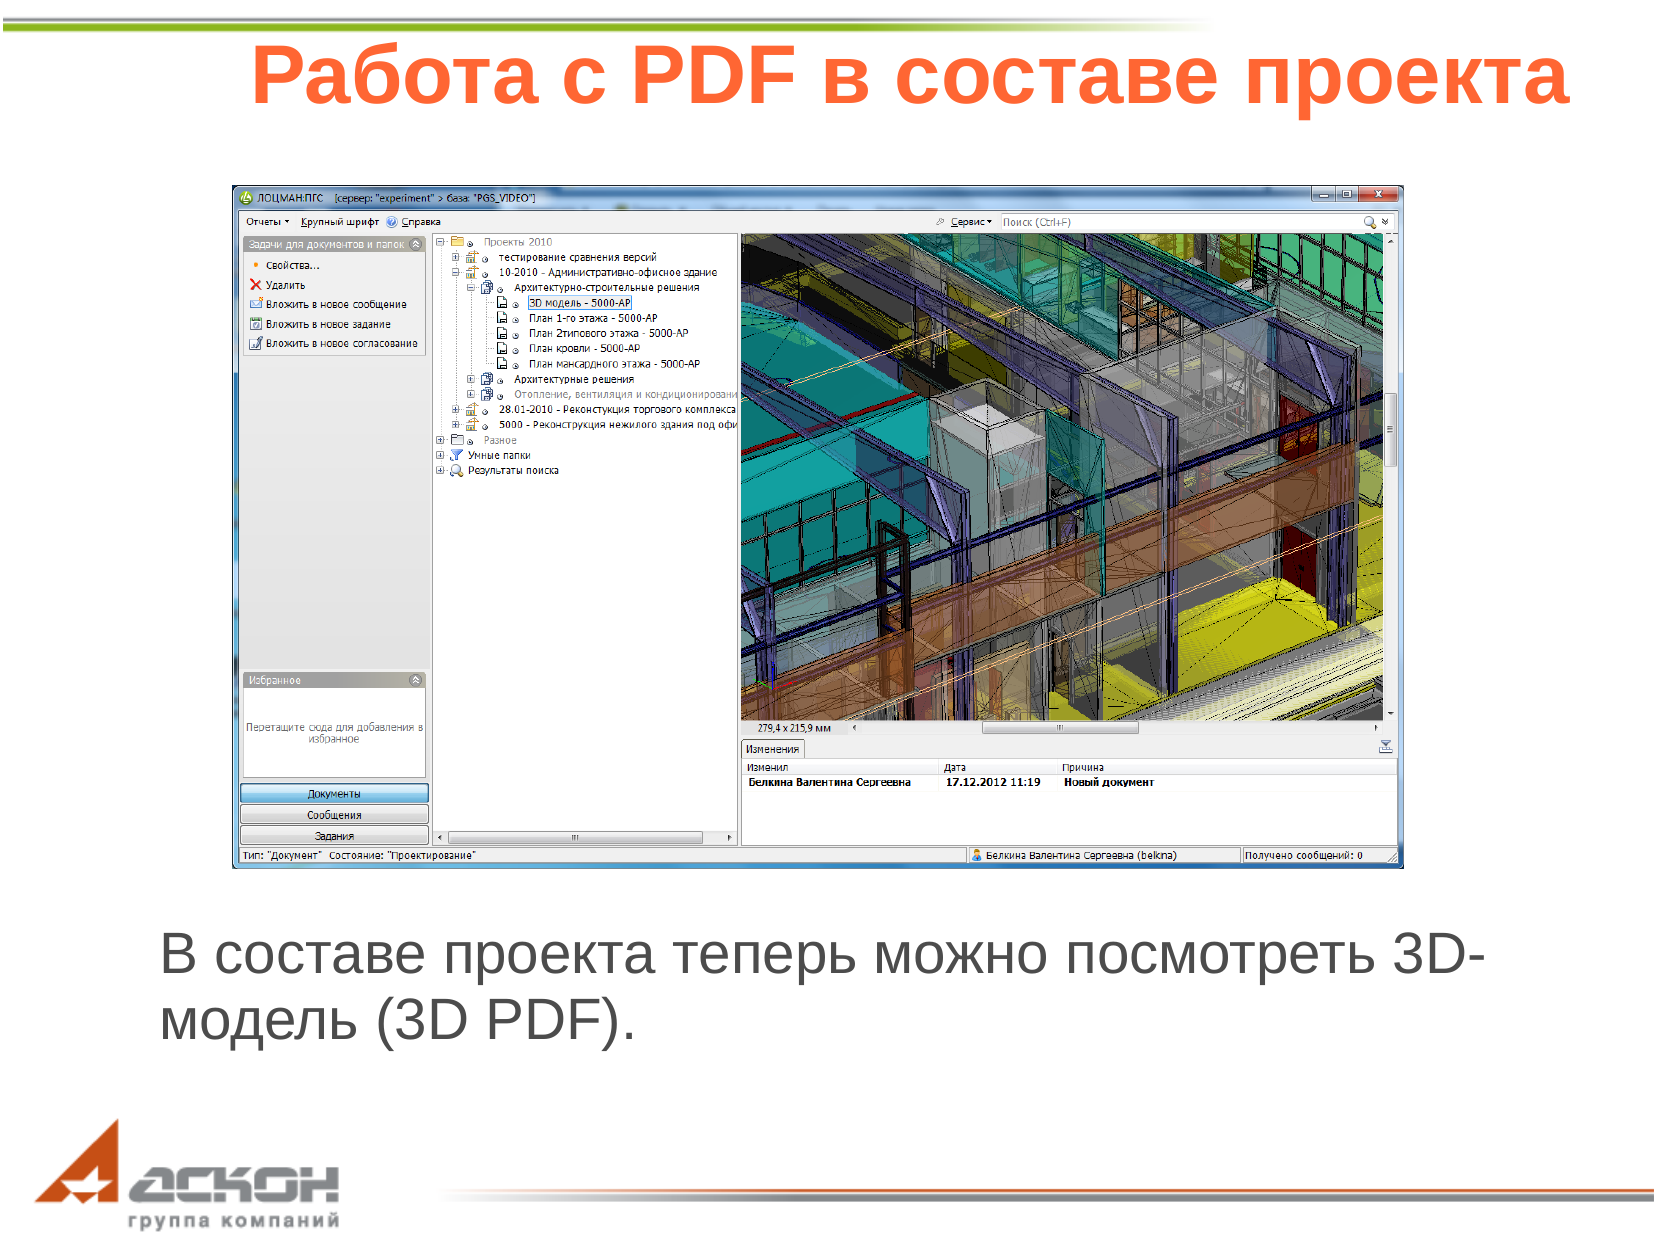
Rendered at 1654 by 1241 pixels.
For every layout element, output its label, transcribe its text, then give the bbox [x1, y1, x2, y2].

picture [3, 0, 1654, 1241]
title Работа с PDF в составе проекта [82, 28, 1571, 122]
list В составе проекта теперь можно посмотреть 3D-модель (3D PDF). [88, 826, 1577, 1139]
